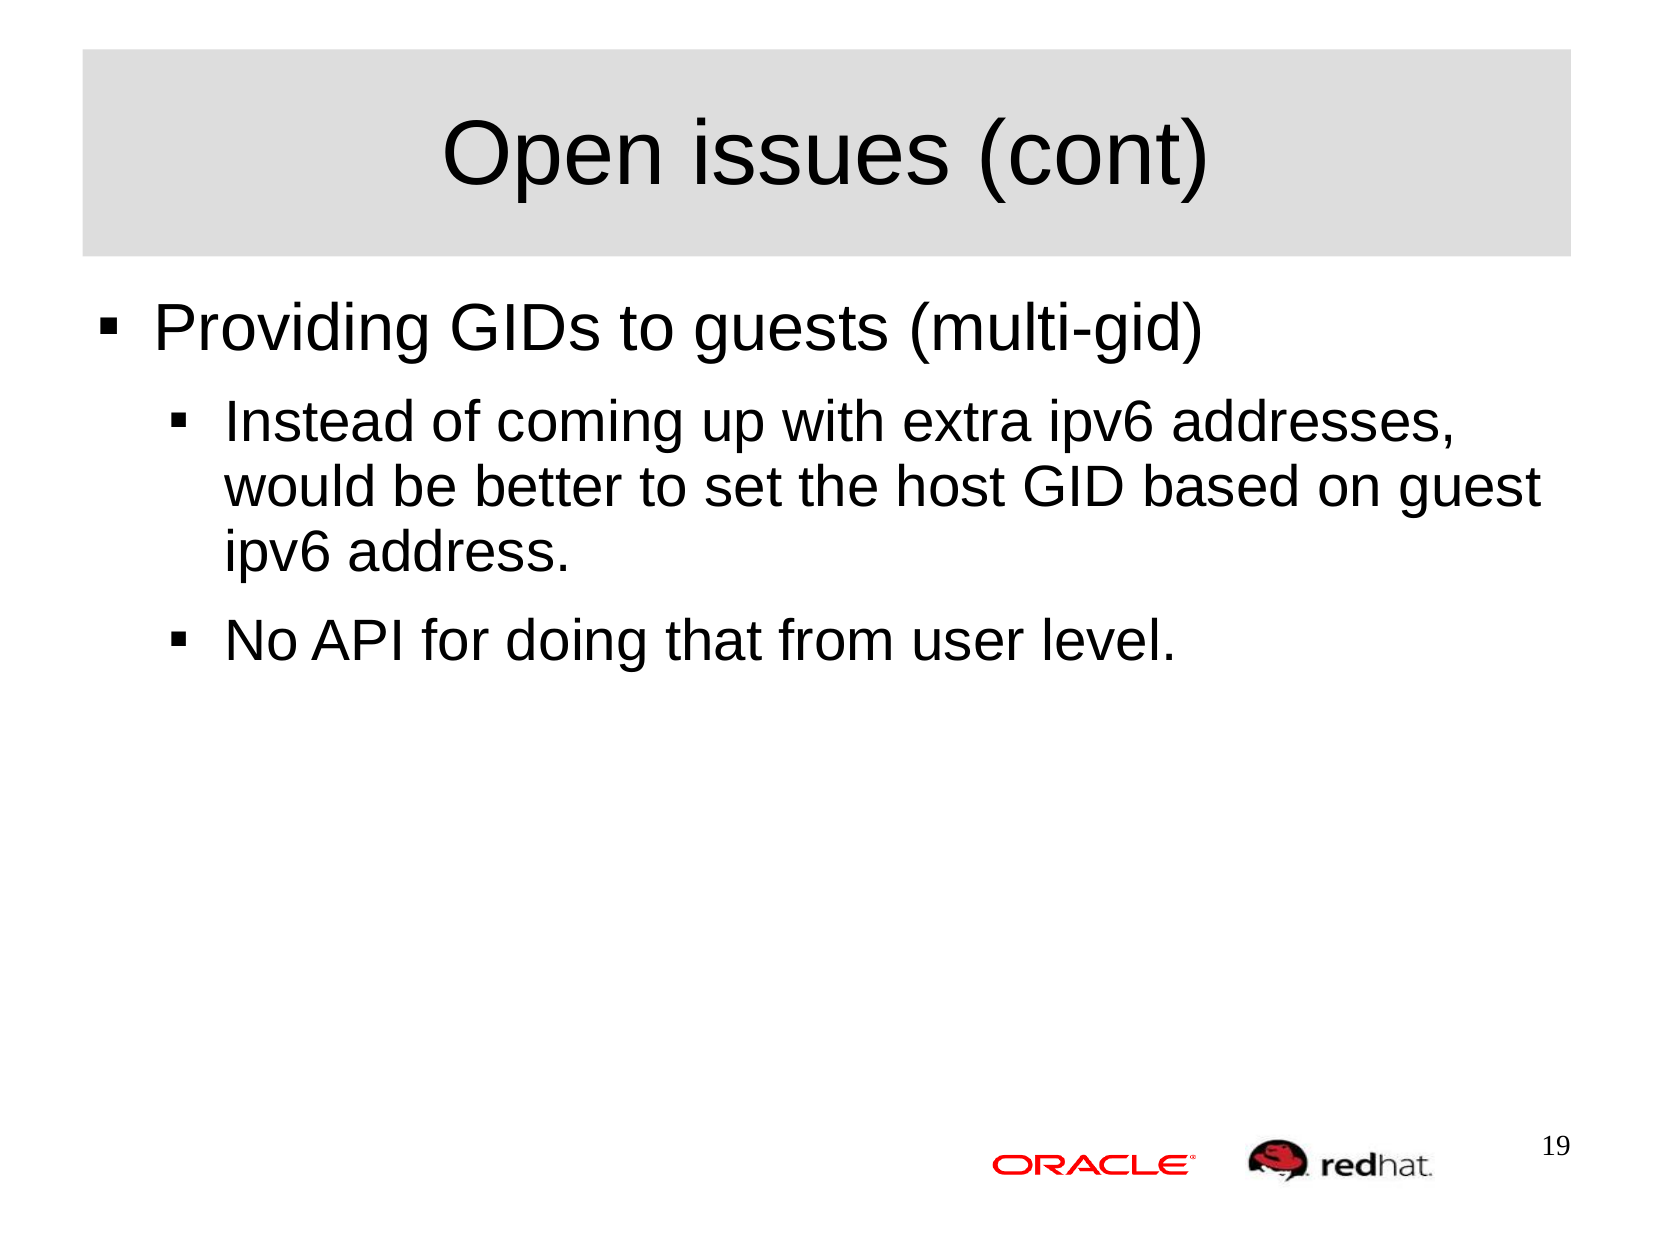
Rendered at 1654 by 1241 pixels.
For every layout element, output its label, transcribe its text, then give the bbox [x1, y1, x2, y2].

list Providing GIDs to guests (multi-gid) Instead of coming up with extra ipv6 addresses, would be better to set the host GID based on guest ipv6 address. No API for doing that from user level. [82, 290, 1571, 1010]
title Open issues (cont) [82, 49, 1571, 257]
picture [1245, 1090, 1435, 1241]
picture [975, 1117, 1213, 1212]
